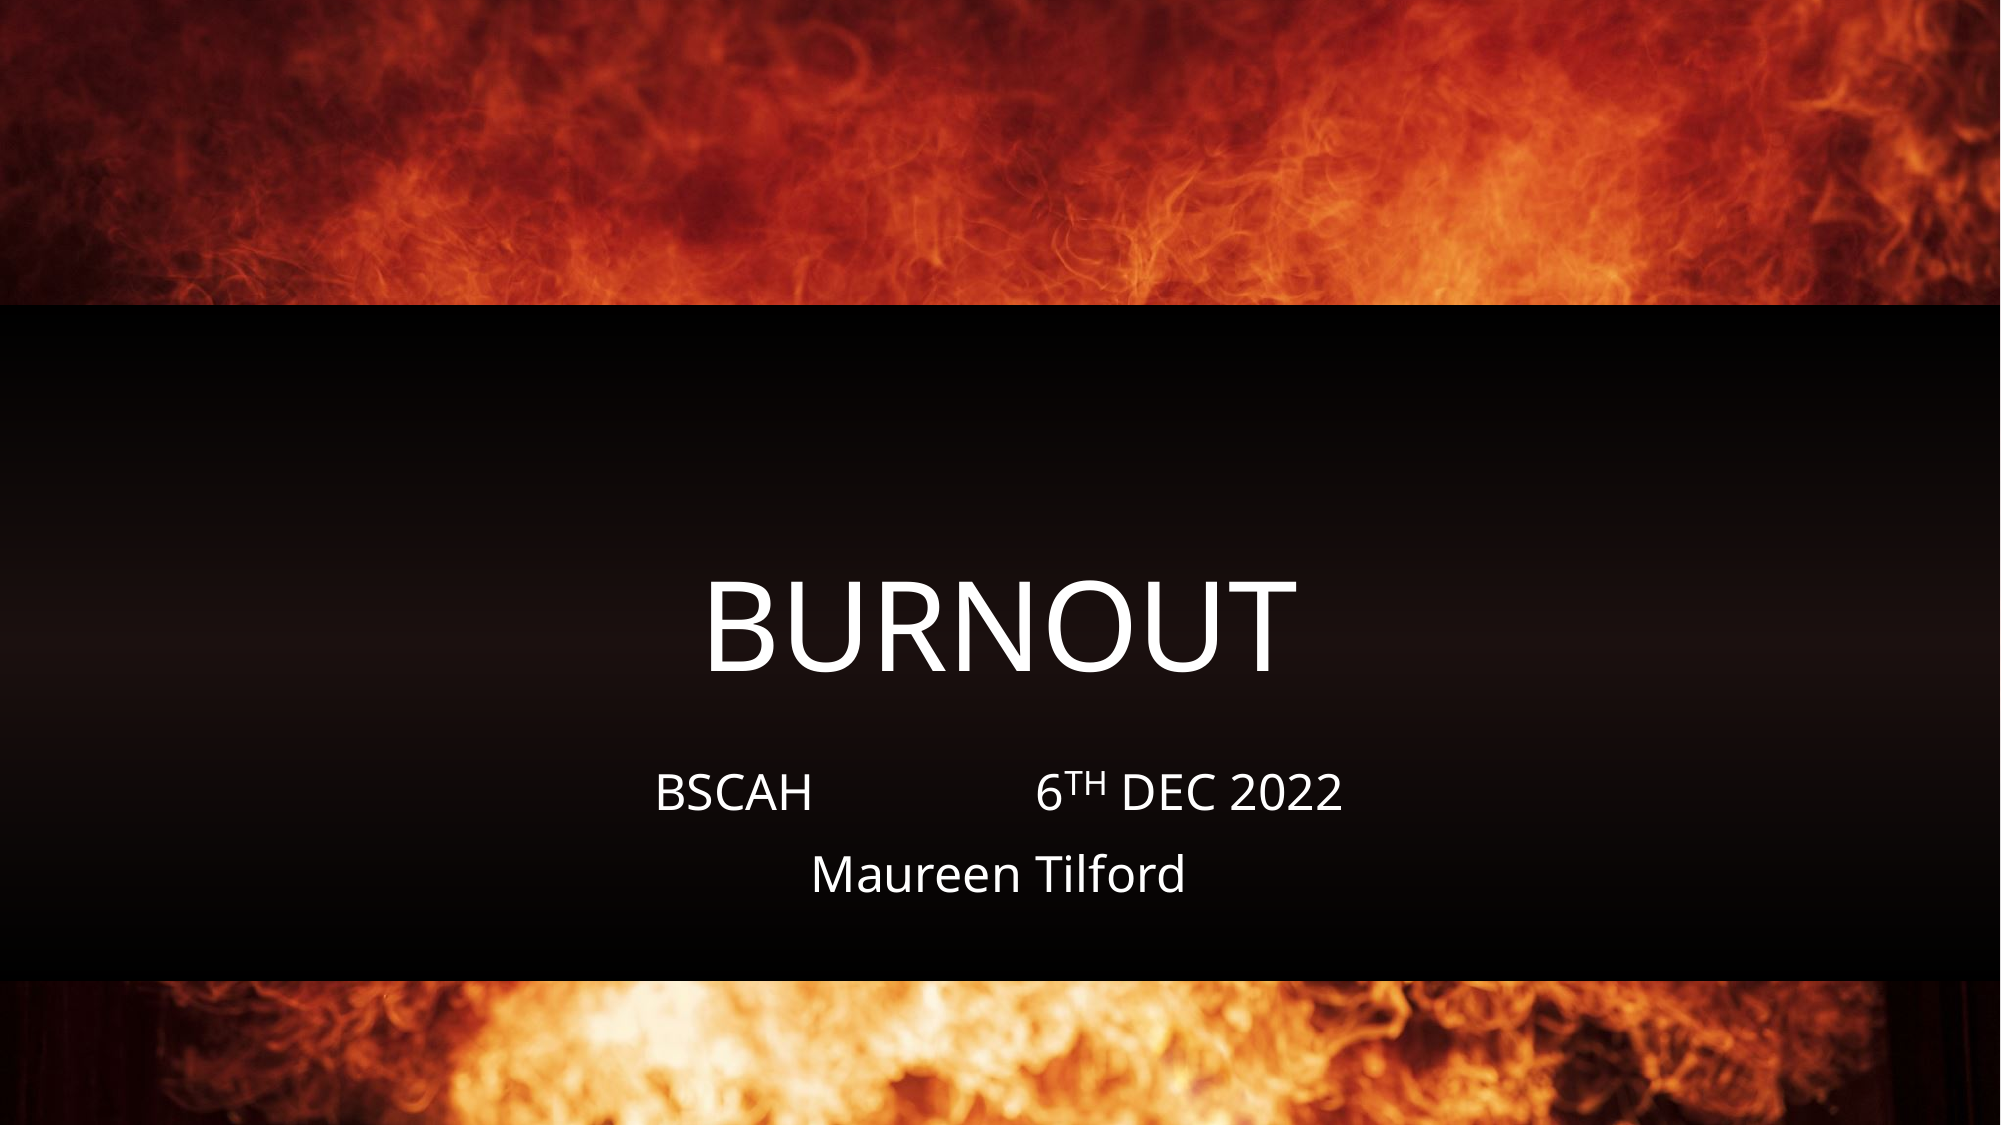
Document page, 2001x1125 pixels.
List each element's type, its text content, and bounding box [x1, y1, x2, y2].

text_box [0, 306, 2000, 981]
subtitle BSCAH 6TH DEC 2022 Maureen Tilford [248, 750, 1749, 1001]
picture [0, 981, 2000, 1125]
title BURNOUT [248, 248, 1749, 708]
picture [0, 0, 2000, 306]
